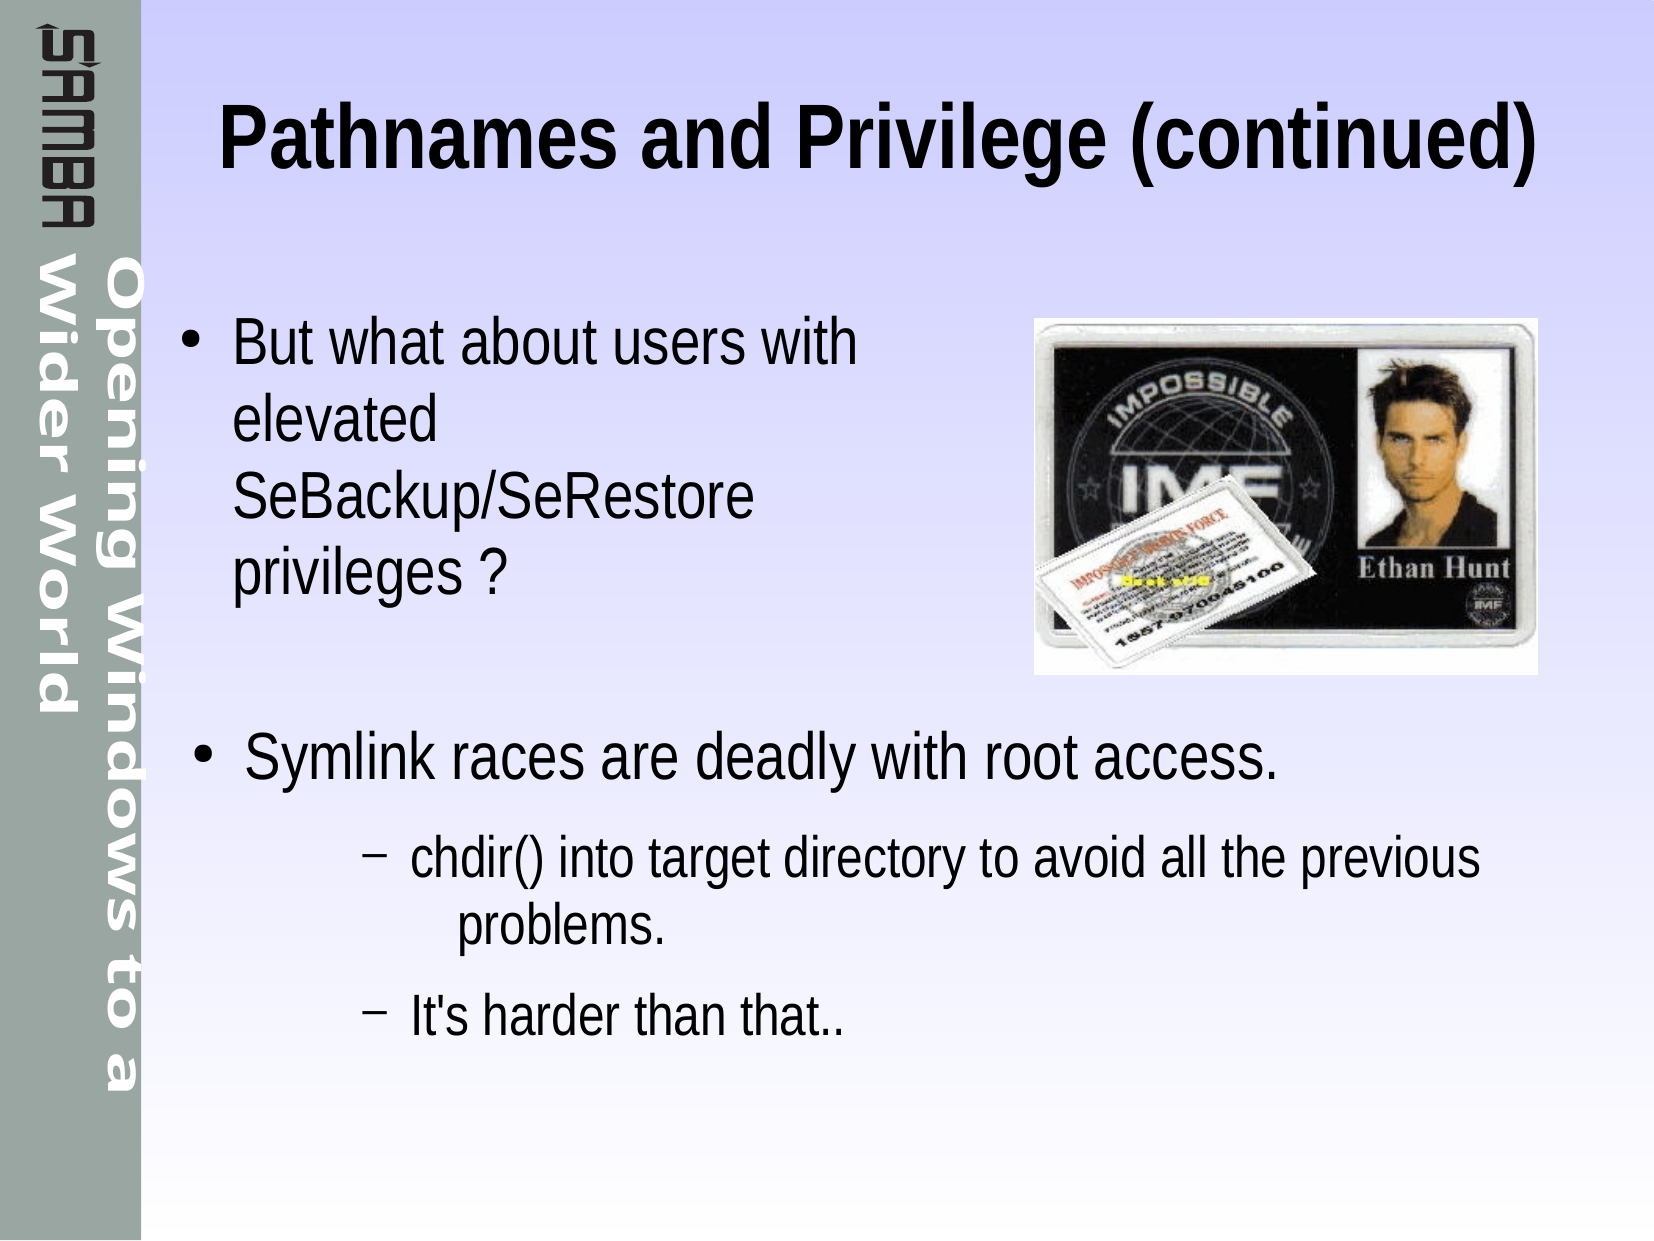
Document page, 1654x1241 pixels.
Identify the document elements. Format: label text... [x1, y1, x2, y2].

title Pathnames and Privilege (continued) [173, 28, 1586, 243]
picture [1034, 318, 1538, 675]
list But what about users with elevated SeBackup/SeRestore privileges ? [161, 302, 967, 703]
list Symlink races are deadly with root access. chdir() into target directory to avoid all the previous problems. It's harder than that.. [173, 717, 1622, 1209]
